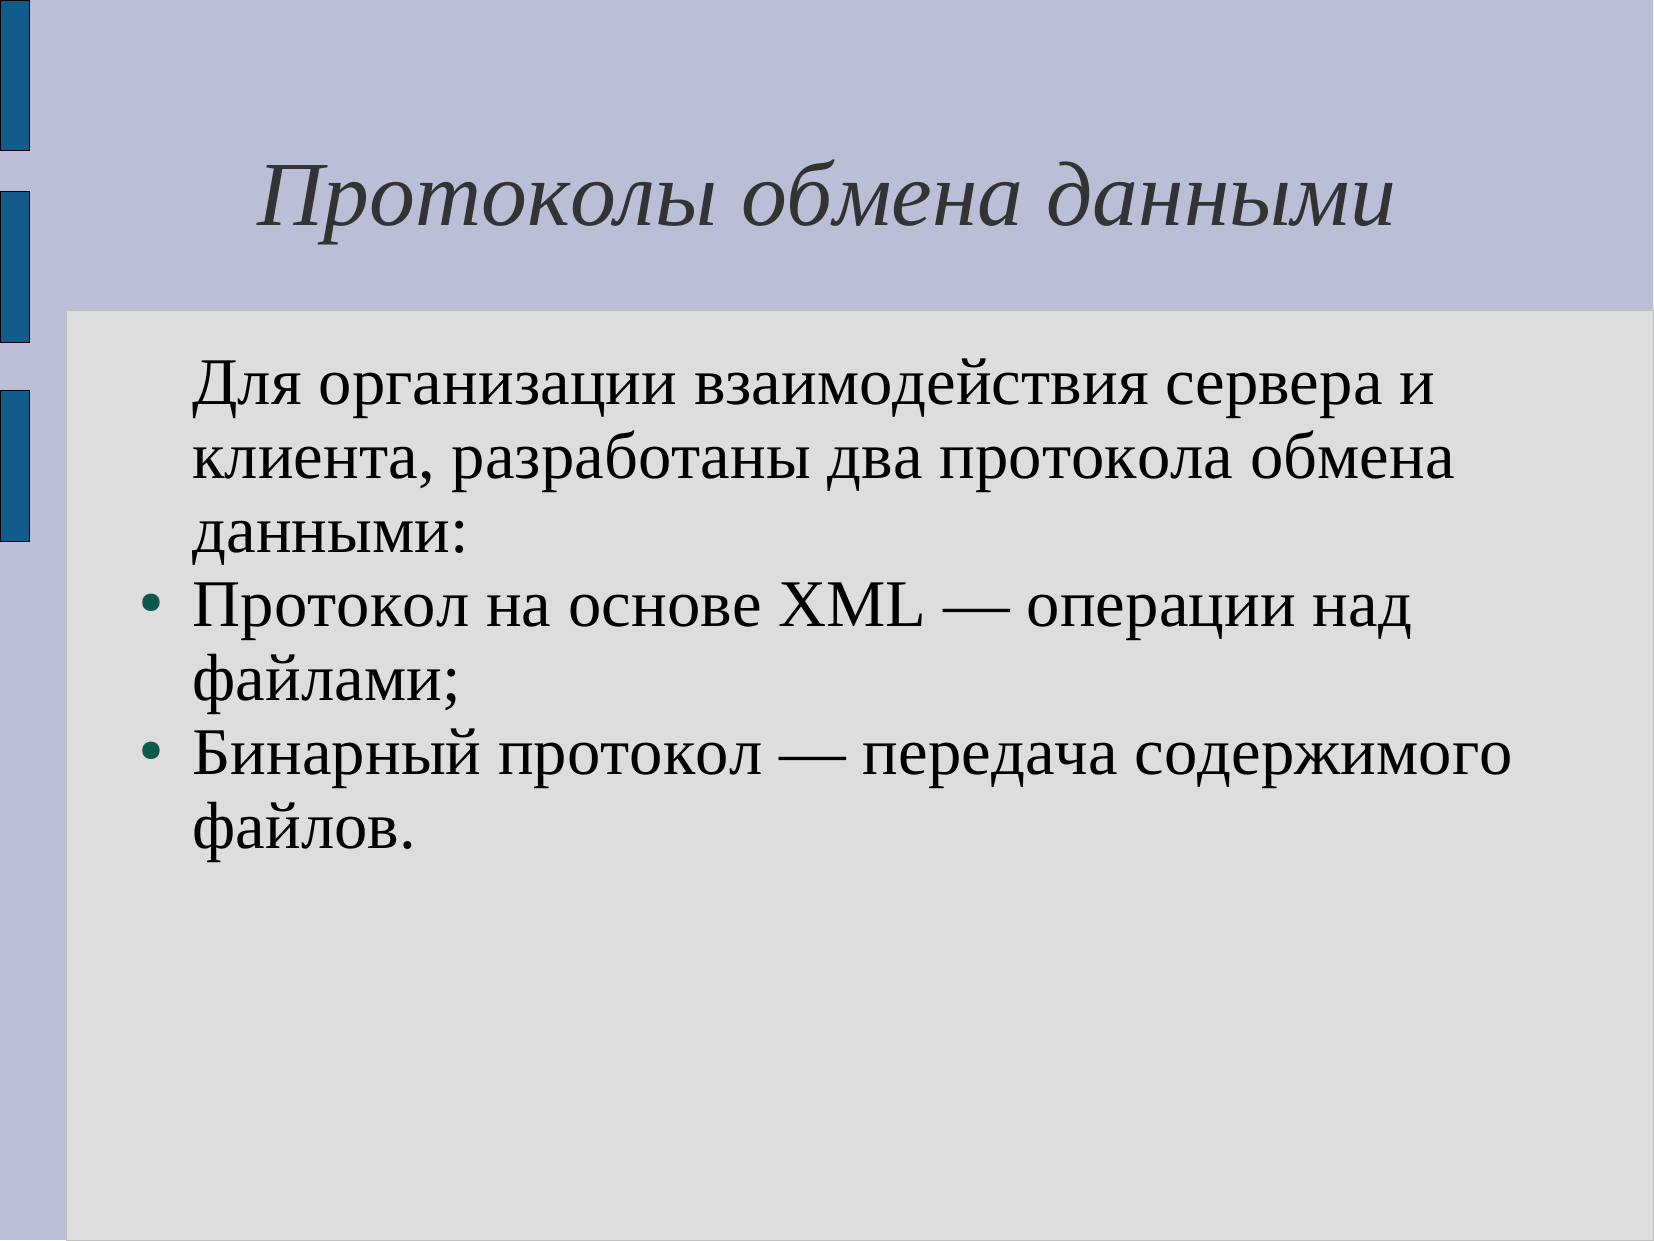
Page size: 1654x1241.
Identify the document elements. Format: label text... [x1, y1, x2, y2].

list Для организации взаимодействия сервера и клиента, разработаны два протокола обмена данными: Протокол на основе XML — операции над файлами; Бинарный протокол — передача содержимого файлов. [121, 344, 1534, 1149]
title Протоколы обмена данными [121, 91, 1534, 299]
